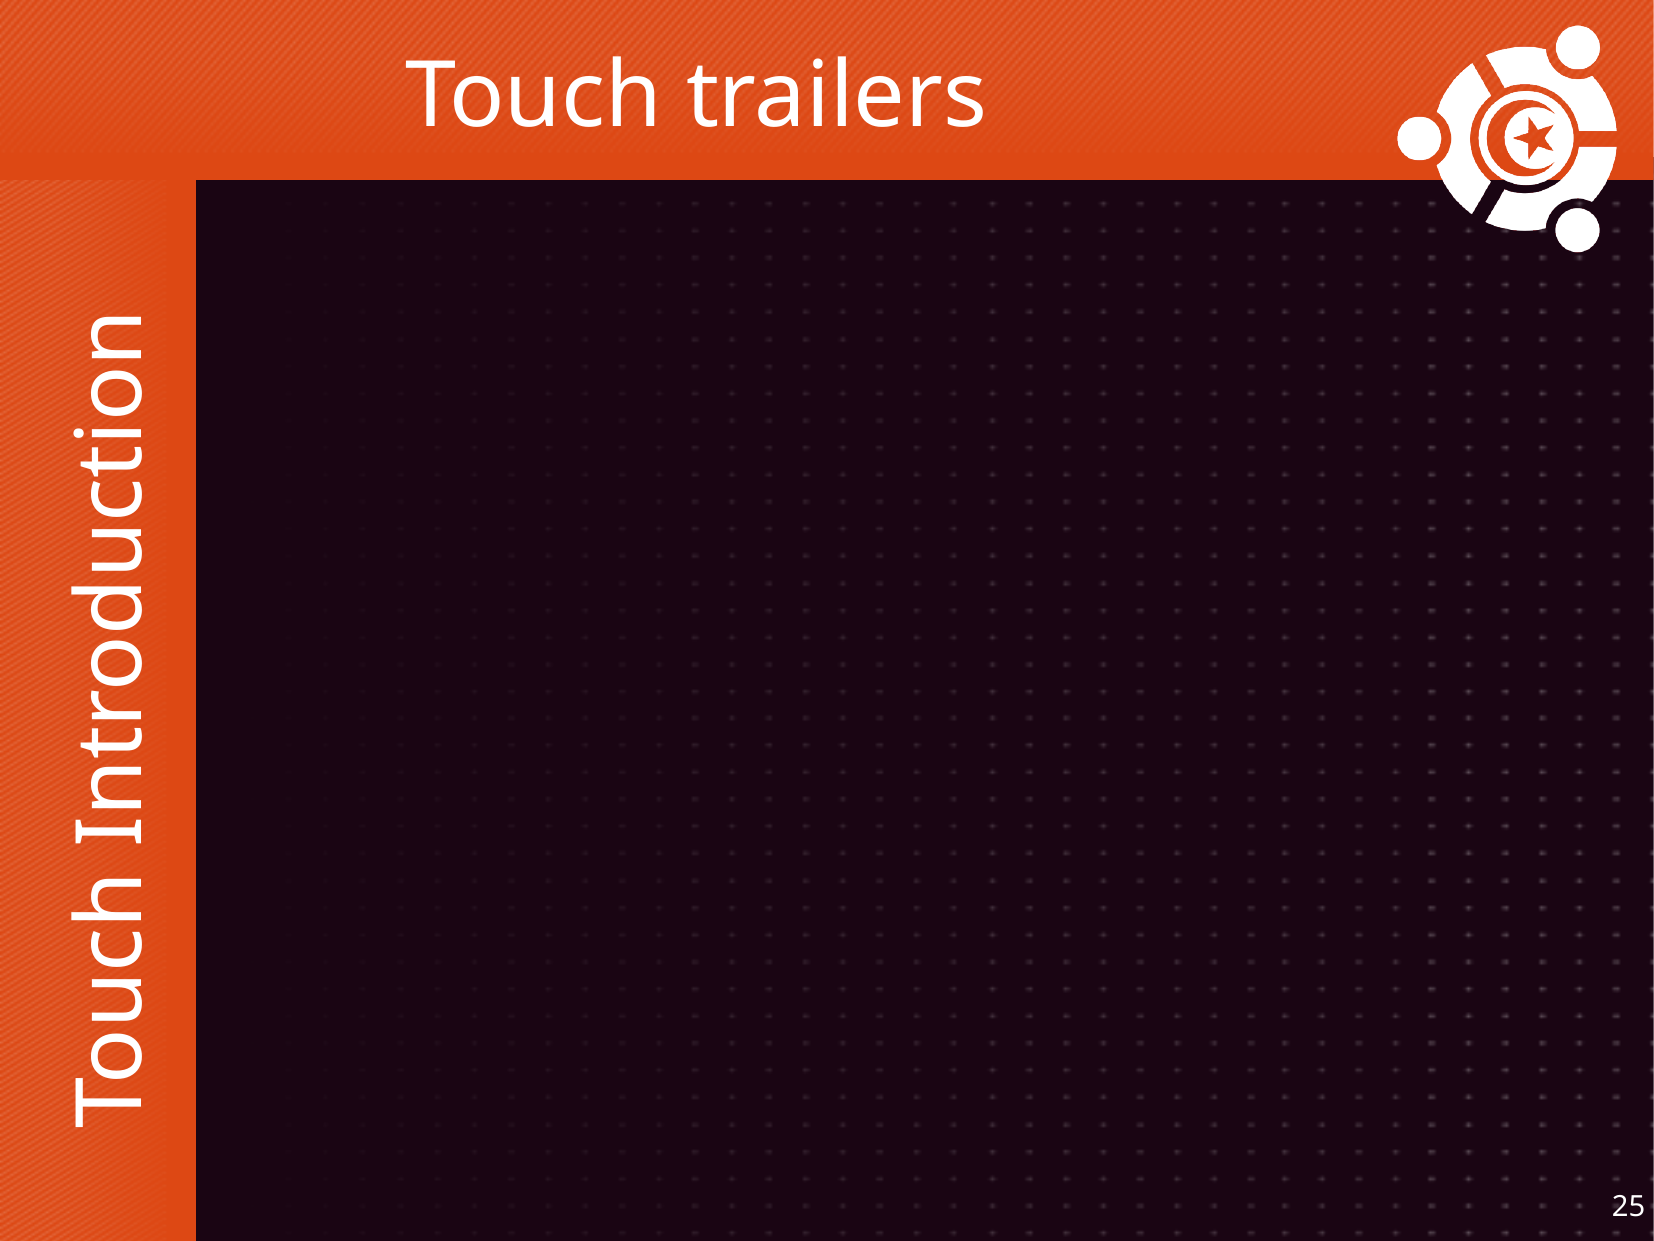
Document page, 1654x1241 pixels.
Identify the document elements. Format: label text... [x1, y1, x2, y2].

picture [0, 0, 1654, 1241]
title Touch trailers [0, 2, 1394, 181]
title Touch Introduction [17, 210, 196, 1229]
